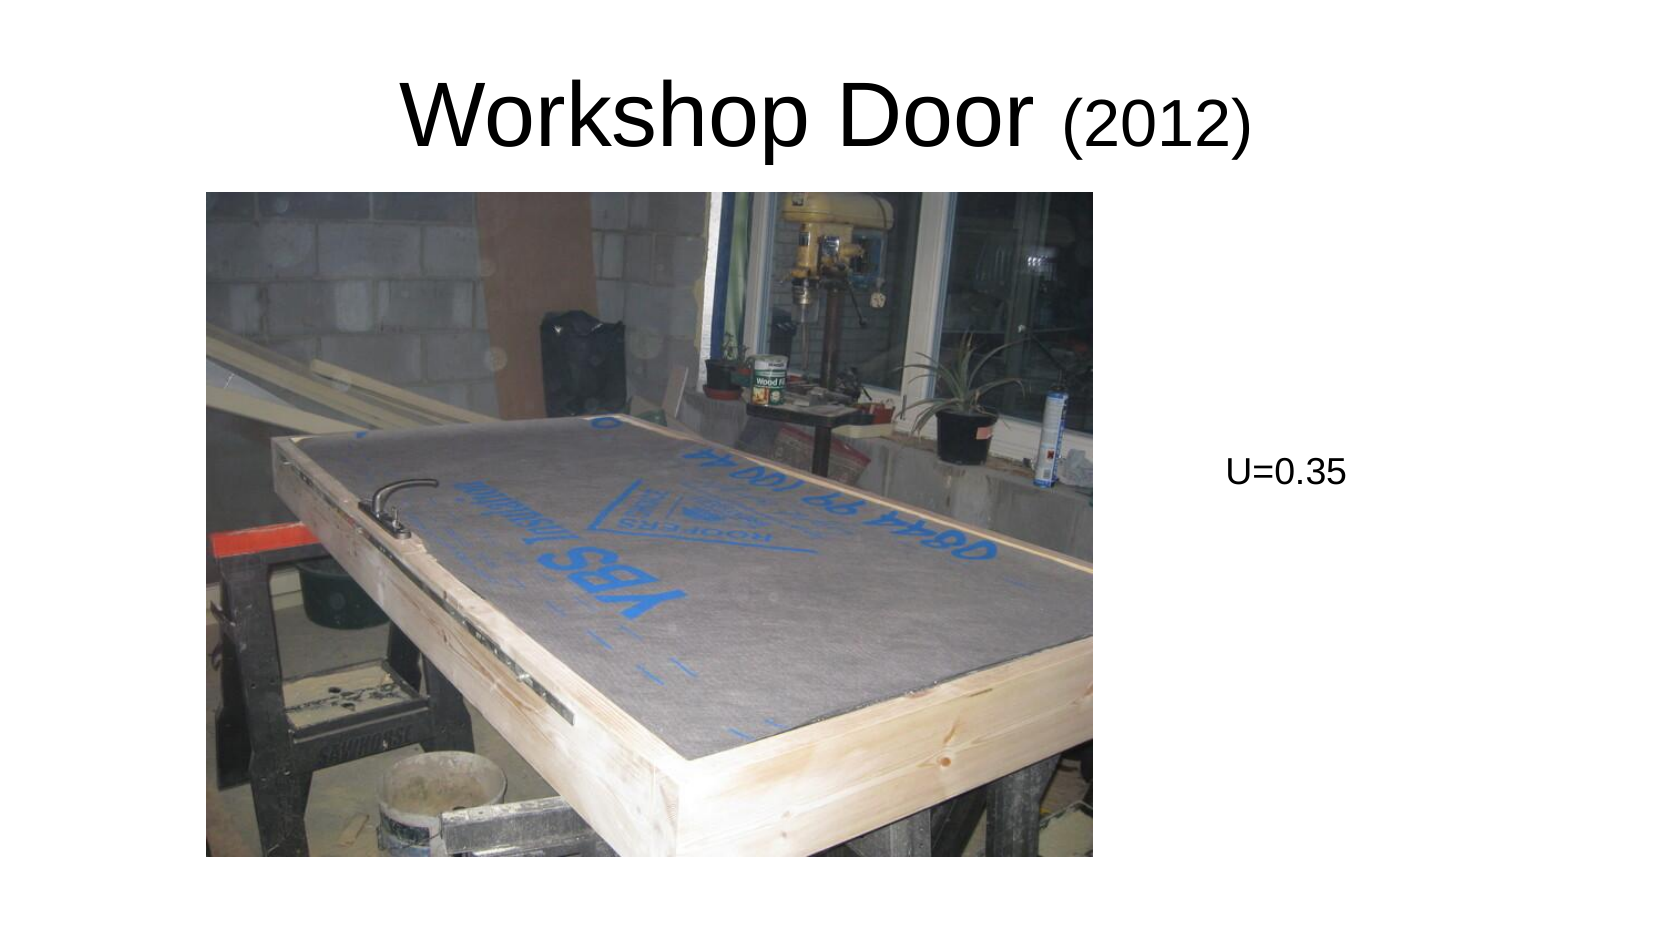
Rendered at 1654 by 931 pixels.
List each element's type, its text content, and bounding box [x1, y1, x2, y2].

text_box U=0.35 [1210, 442, 1388, 532]
title Workshop Door (2012) [82, 37, 1571, 193]
picture [206, 192, 1093, 857]
